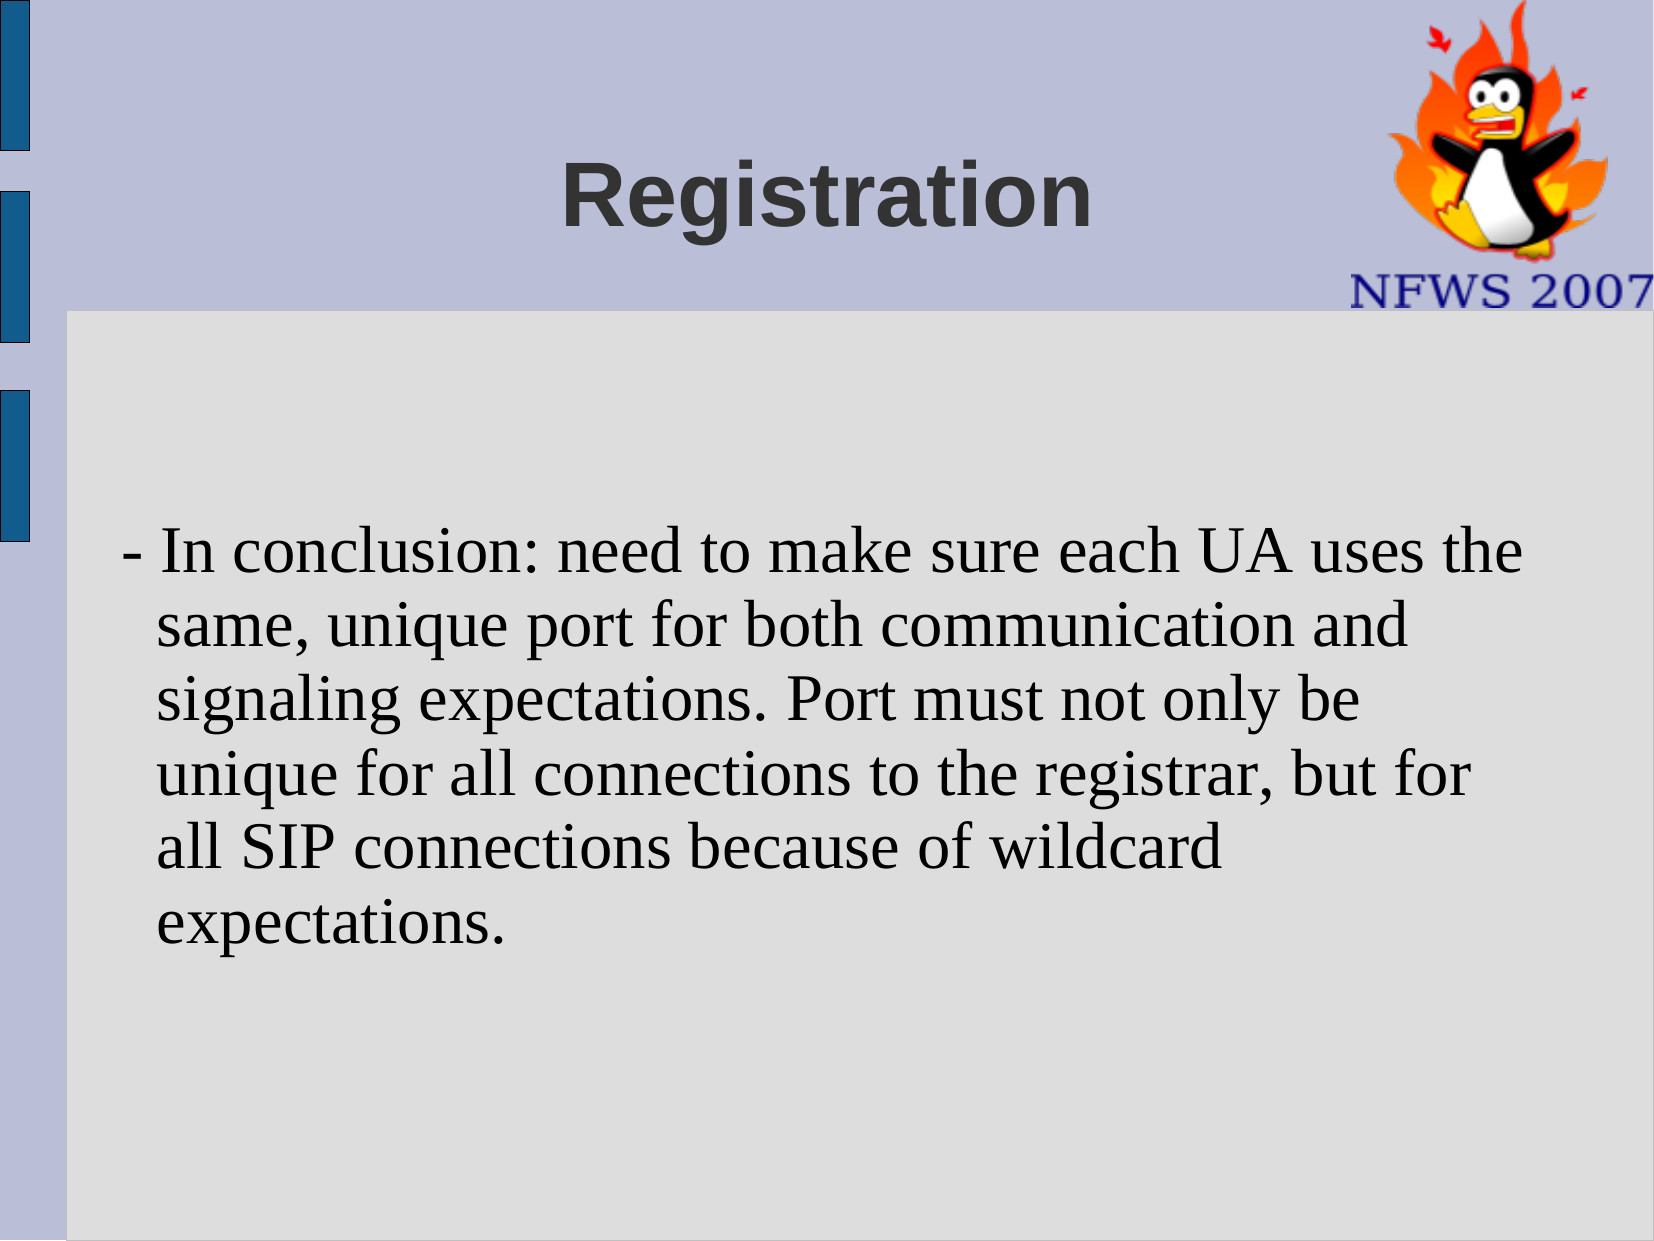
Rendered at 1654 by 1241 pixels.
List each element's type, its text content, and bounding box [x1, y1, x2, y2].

picture [1351, 0, 1654, 308]
subtitle - In conclusion: need to make sure each UA uses the same, unique port for both communication and signaling expectations. Port must not only be unique for all connections to the registrar, but for all SIP connections because of wildcard expectations. [121, 352, 1534, 1119]
title Registration [121, 98, 1351, 291]
